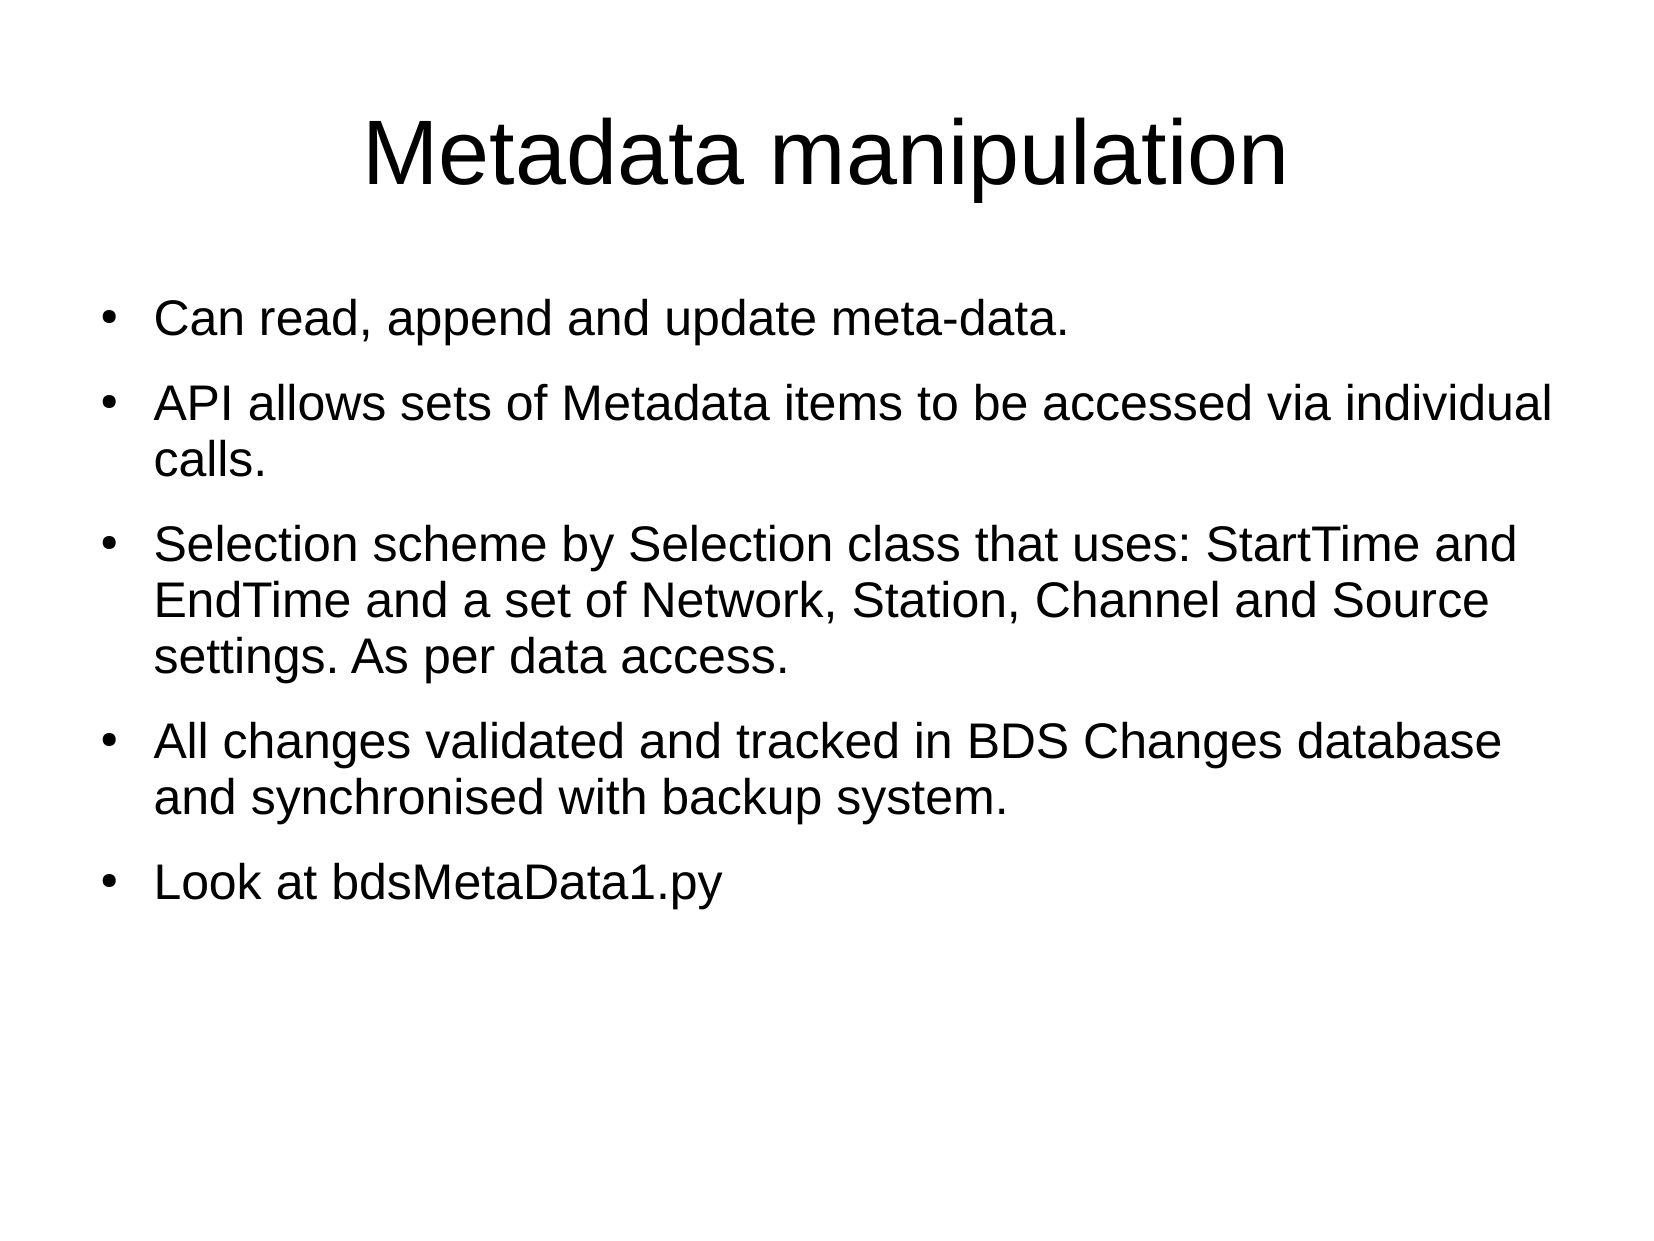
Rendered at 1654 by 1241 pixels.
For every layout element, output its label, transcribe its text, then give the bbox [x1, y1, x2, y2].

title Metadata manipulation [82, 49, 1571, 257]
list Can read, append and update meta-data. API allows sets of Metadata items to be accessed via individual calls. Selection scheme by Selection class that uses: StartTime and EndTime and a set of Network, Station, Channel and Source settings. As per data access. All changes validated and tracked in BDS Changes database and synchronised with backup system. Look at bdsMetaData1.py [82, 290, 1571, 1010]
